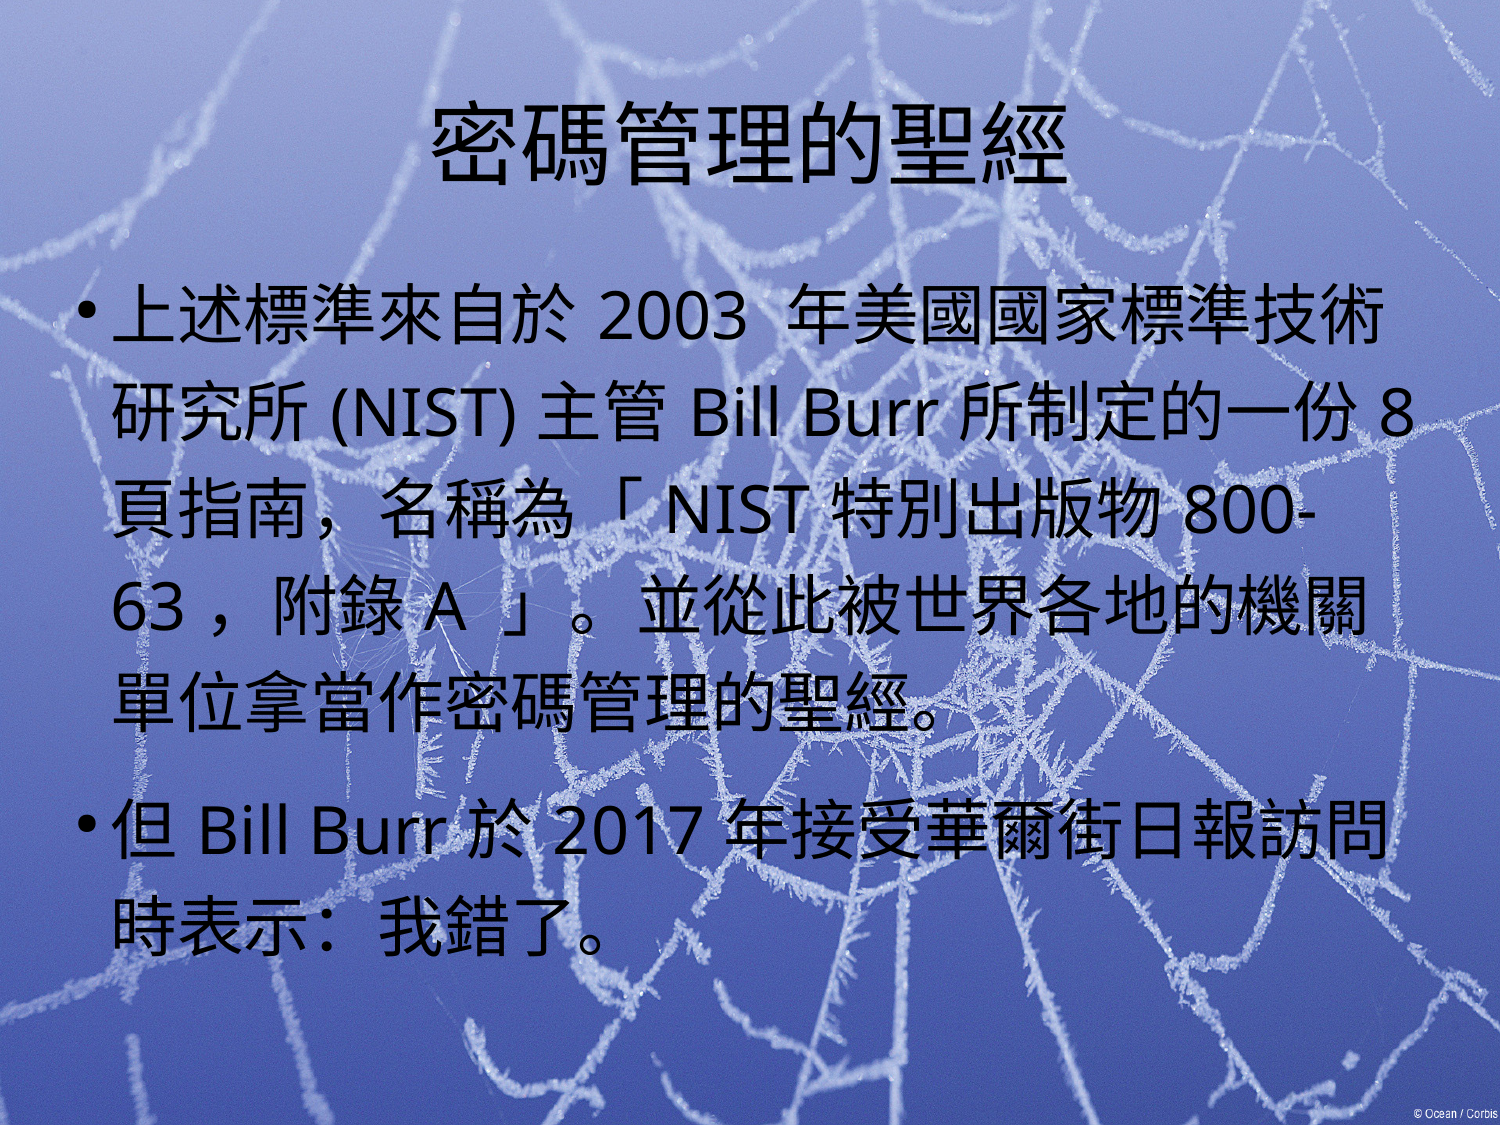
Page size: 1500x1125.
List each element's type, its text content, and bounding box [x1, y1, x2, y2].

title 密碼管理的聖經 [75, 45, 1425, 233]
picture [0, 0, 1500, 1125]
list 上述標準來自於2003 年美國國家標準技術研究所(NIST)主管Bill Burr所制定的一份8頁指南，名稱為「NIST特別出版物800-63，附錄A 」。並從此被世界各地的機關單位拿當作密碼管理的聖經。 但Bill Burr於2017年接受華爾街日報訪問時表示：我錯了。 [75, 262, 1425, 1005]
